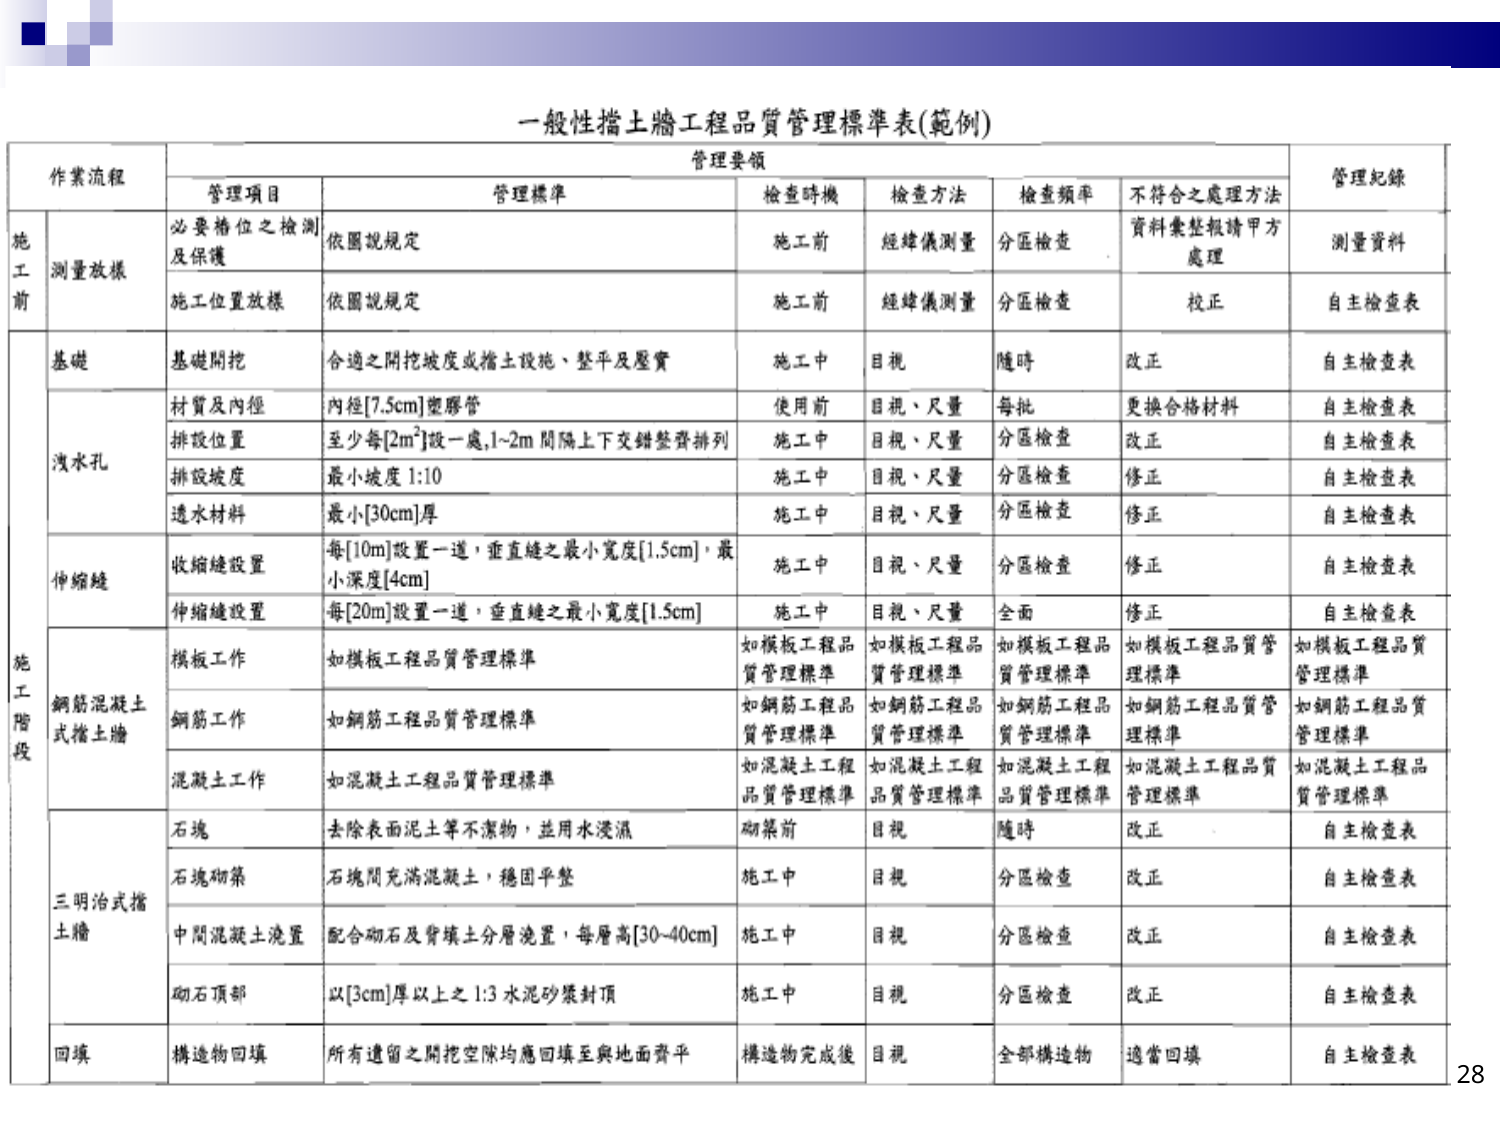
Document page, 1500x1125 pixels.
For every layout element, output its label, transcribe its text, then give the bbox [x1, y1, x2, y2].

text_box <number> [1451, 1025, 1500, 1101]
picture [5, 66, 1451, 1125]
